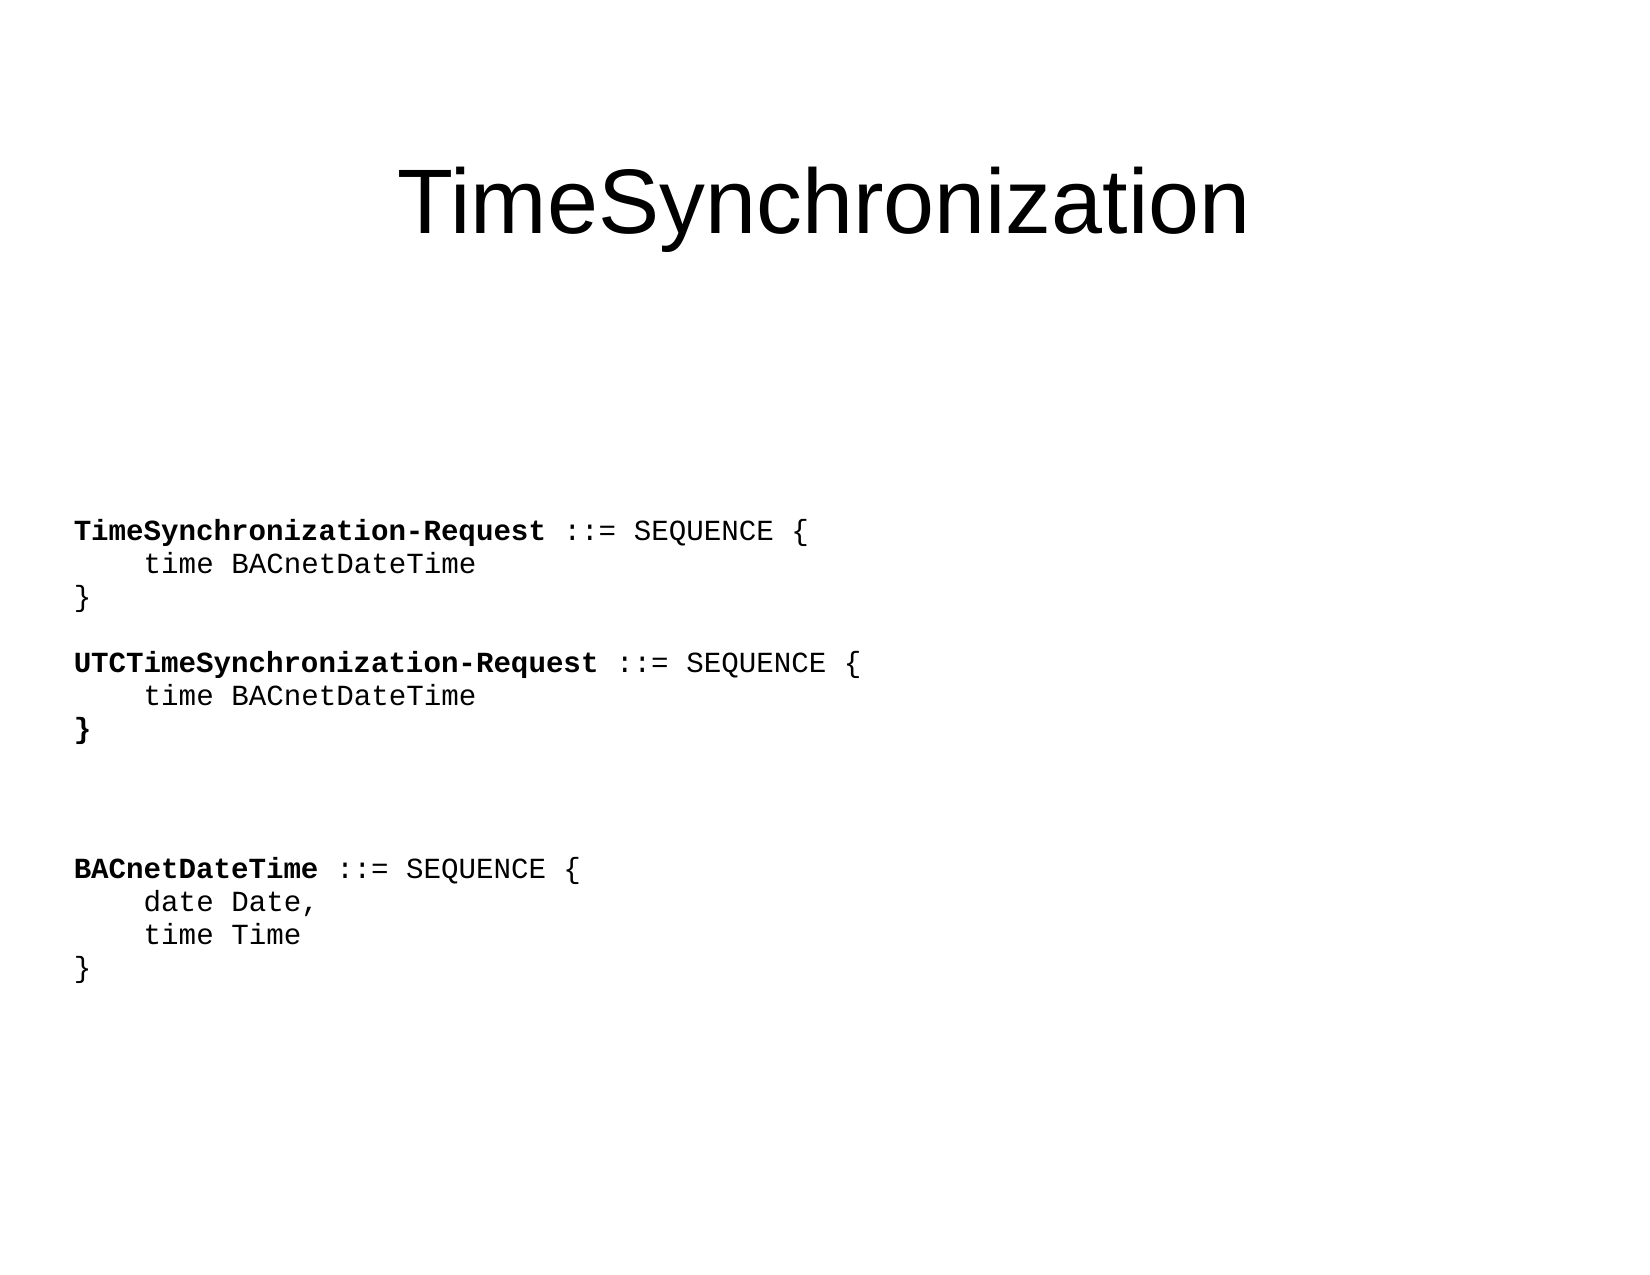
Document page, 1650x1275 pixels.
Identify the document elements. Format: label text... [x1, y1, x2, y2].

title TimeSynchronization [135, 105, 1515, 299]
text_box BACnetDateTime ::= SEQUENCE { date Date, time Time } [59, 846, 1591, 989]
text_box TimeSynchronization-Request ::= SEQUENCE { time BACnetDateTime } UTCTimeSynchronization-Request ::= SEQUENCE { time BACnetDateTime } [59, 509, 1591, 752]
